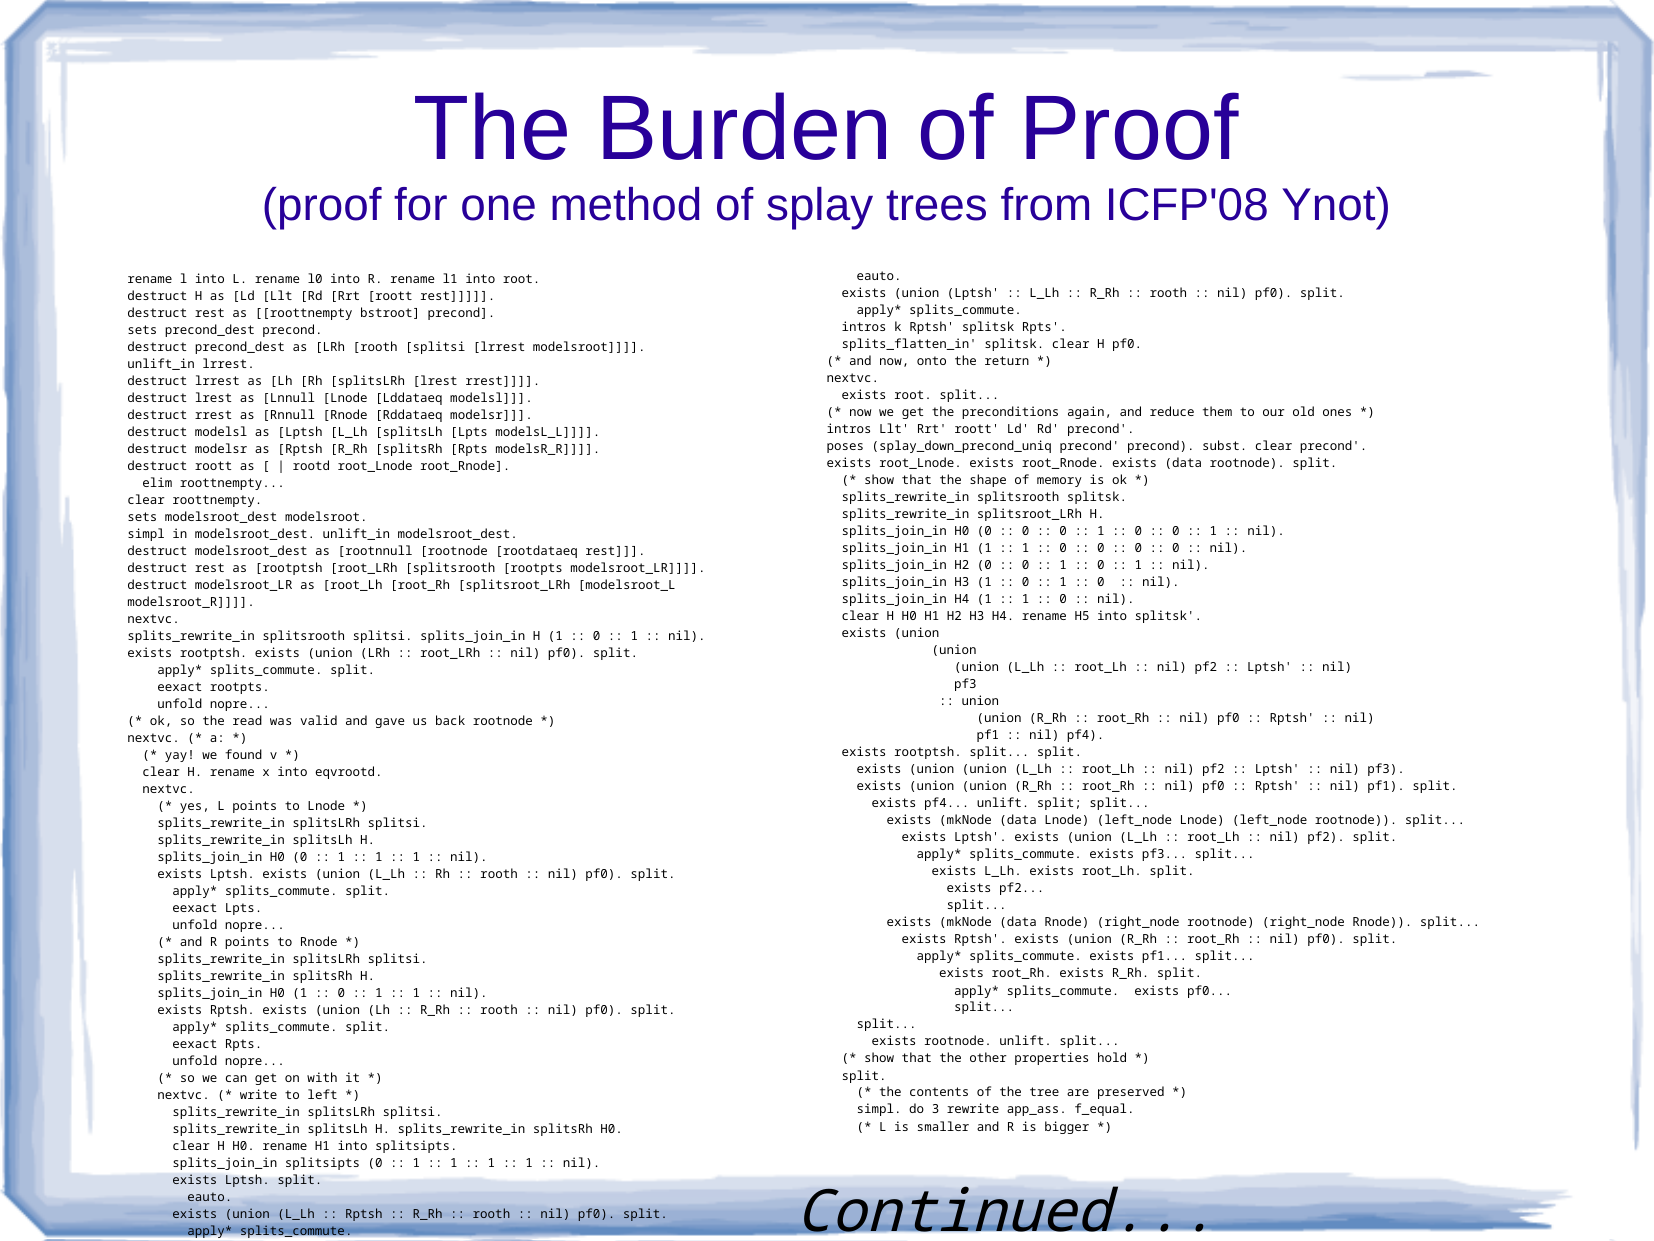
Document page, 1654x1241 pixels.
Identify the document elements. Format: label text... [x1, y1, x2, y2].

text_box rename l into L. rename l0 into R. rename l1 into root. destruct H as [Ld [Llt [Rd [Rrt [roott rest]]]]]. destruct rest as [[roottnempty bstroot] precond]. sets precond_dest precond. destruct precond_dest as [LRh [rooth [splitsi [lrrest modelsroot]]]]. unlift_in lrrest. destruct lrrest as [Lh [Rh [splitsLRh [lrest rrest]]]]. destruct lrest as [Lnnull [Lnode [Lddataeq modelsl]]]. destruct rrest as [Rnnull [Rnode [Rddataeq modelsr]]]. destruct modelsl as [Lptsh [L_Lh [splitsLh [Lpts modelsL_L]]]]. destruct modelsr as [Rptsh [R_Rh [splitsRh [Rpts modelsR_R]]]]. destruct roott as [ | rootd root_Lnode root_Rnode]. elim roottnempty... clear roottnempty. sets modelsroot_dest modelsroot. simpl in modelsroot_dest. unlift_in modelsroot_dest. destruct modelsroot_dest as [rootnnull [rootnode [rootdataeq rest]]]. destruct rest as [rootptsh [root_LRh [splitsrooth [rootpts modelsroot_LR]]]]. destruct modelsroot_LR as [root_Lh [root_Rh [splitsroot_LRh [modelsroot_L modelsroot_R]]]]. nextvc. splits_rewrite_in splitsrooth splitsi. splits_join_in H (1 :: 0 :: 1 :: nil). exists rootptsh. exists (union (LRh :: root_LRh :: nil) pf0). split. apply* splits_commute. split. eexact rootpts. unfold nopre... (* ok, so the read was valid and gave us back rootnode *) nextvc. (* a: *) (* yay! we found v *) clear H. rename x into eqvrootd. nextvc. (* yes, L points to Lnode *) splits_rewrite_in splitsLRh splitsi. splits_rewrite_in splitsLh H. splits_join_in H0 (0 :: 1 :: 1 :: 1 :: nil). exists Lptsh. exists (union (L_Lh :: Rh :: rooth :: nil) pf0). split. apply* splits_commute. split. eexact Lpts. unfold nopre... (* and R points to Rnode *) splits_rewrite_in splitsLRh splitsi. splits_rewrite_in splitsRh H. splits_join_in H0 (1 :: 0 :: 1 :: 1 :: nil). exists Rptsh. exists (union (Lh :: R_Rh :: rooth :: nil) pf0). split. apply* splits_commute. split. eexact Rpts. unfold nopre... (* so we can get on with it *) nextvc. (* write to left *) splits_rewrite_in splitsLRh splitsi. splits_rewrite_in splitsLh H. splits_rewrite_in splitsRh H0. clear H H0. rename H1 into splitsipts. splits_join_in splitsipts (0 :: 1 :: 1 :: 1 :: 1 :: nil). exists Lptsh. split. eauto. exists (union (L_Lh :: Rptsh :: R_Rh :: rooth :: nil) pf0). split. apply* splits_commute. intros j Lptsh' splitsj Lpts'. splits_flatten_in' splitsj. clear H pf0. nextvc. (* write to right *) splits_join_in splitsj (1 :: 1 :: 0 :: 1 :: 1 :: nil). exists Rptsh. split. [112, 262, 751, 1179]
title The Burden of Proof (proof for one method of splay trees from ICFP'08 Ynot) [82, 56, 1571, 250]
text_box eauto. exists (union (Lptsh' :: L_Lh :: R_Rh :: rooth :: nil) pf0). split. apply* splits_commute. intros k Rptsh' splitsk Rpts'. splits_flatten_in' splitsk. clear H pf0. (* and now, onto the return *) nextvc. exists root. split... (* now we get the preconditions again, and reduce them to our old ones *) intros Llt' Rrt' roott' Ld' Rd' precond'. poses (splay_down_precond_uniq precond' precond). subst. clear precond'. exists root_Lnode. exists root_Rnode. exists (data rootnode). split. (* show that the shape of memory is ok *) splits_rewrite_in splitsrooth splitsk. splits_rewrite_in splitsroot_LRh H. splits_join_in H0 (0 :: 0 :: 0 :: 1 :: 0 :: 0 :: 1 :: nil). splits_join_in H1 (1 :: 1 :: 0 :: 0 :: 0 :: 0 :: nil). splits_join_in H2 (0 :: 0 :: 1 :: 0 :: 1 :: nil). splits_join_in H3 (1 :: 0 :: 1 :: 0 :: nil). splits_join_in H4 (1 :: 1 :: 0 :: nil). clear H H0 H1 H2 H3 H4. rename H5 into splitsk'. exists (union (union (union (L_Lh :: root_Lh :: nil) pf2 :: Lptsh' :: nil) pf3 :: union (union (R_Rh :: root_Rh :: nil) pf0 :: Rptsh' :: nil) pf1 :: nil) pf4). exists rootptsh. split... split. exists (union (union (L_Lh :: root_Lh :: nil) pf2 :: Lptsh' :: nil) pf3). exists (union (union (R_Rh :: root_Rh :: nil) pf0 :: Rptsh' :: nil) pf1). split. exists pf4... unlift. split; split... exists (mkNode (data Lnode) (left_node Lnode) (left_node rootnode)). split... exists Lptsh'. exists (union (L_Lh :: root_Lh :: nil) pf2). split. apply* splits_commute. exists pf3... split... exists L_Lh. exists root_Lh. split. exists pf2... split... exists (mkNode (data Rnode) (right_node rootnode) (right_node Rnode)). split... exists Rptsh'. exists (union (R_Rh :: root_Rh :: nil) pf0). split. apply* splits_commute. exists pf1... split... exists root_Rh. exists R_Rh. split. apply* splits_commute. exists pf0... split... split... exists rootnode. unlift. split... (* show that the other properties hold *) split. (* the contents of the tree are preserved *) simpl. do 3 rewrite app_ass. f_equal. (* L is smaller and R is bigger *) Continued... (~1300 lines total) [781, 259, 1524, 1241]
text_box [179, 287, 781, 372]
picture [0, 0, 1654, 1241]
